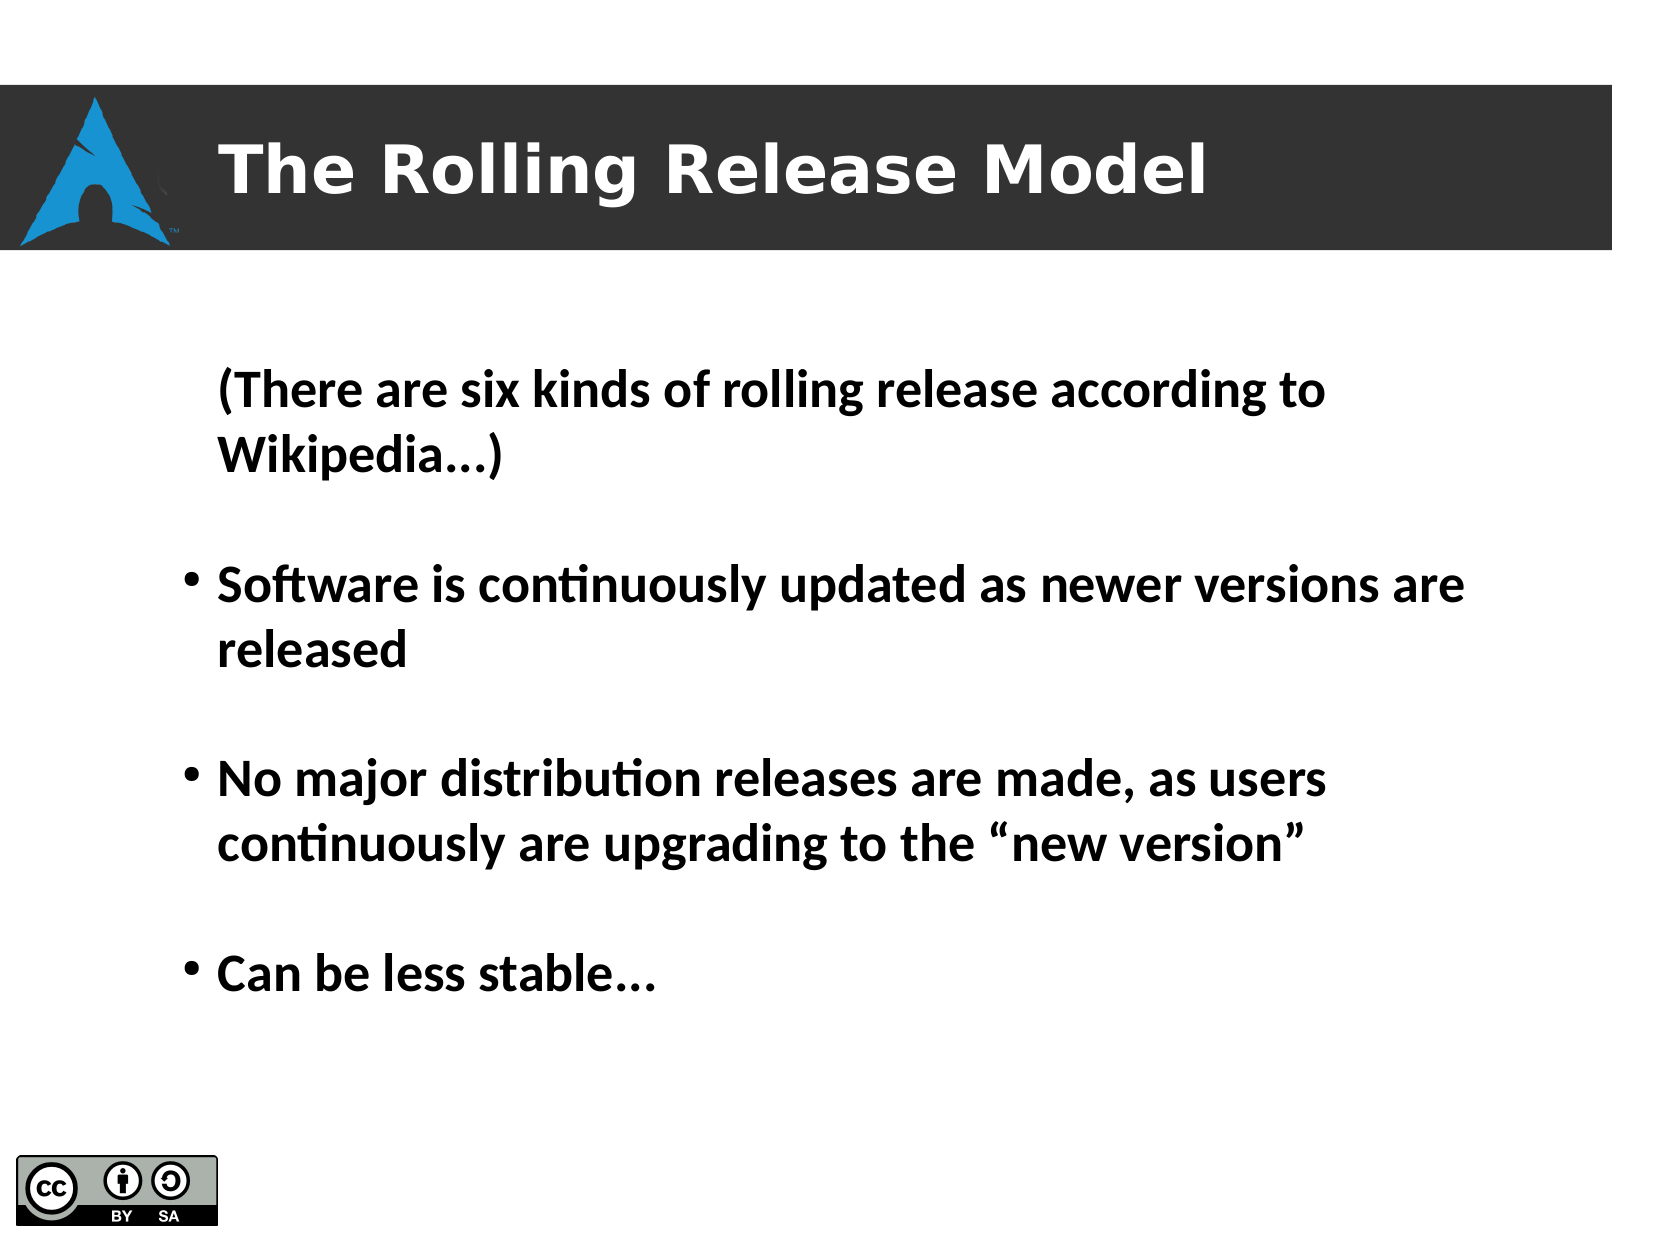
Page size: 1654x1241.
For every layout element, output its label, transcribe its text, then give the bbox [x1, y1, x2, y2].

text_box The Rolling Release Model [188, 84, 1612, 250]
text_box (There are six kinds of rolling release according to Wikipedia...) Software is continuously updated as newer versions are released No major distribution releases are made, as users continuously are upgrading to the “new version” Can be less stable... [167, 345, 1612, 1134]
picture [0, 81, 188, 260]
picture [16, 1155, 218, 1227]
